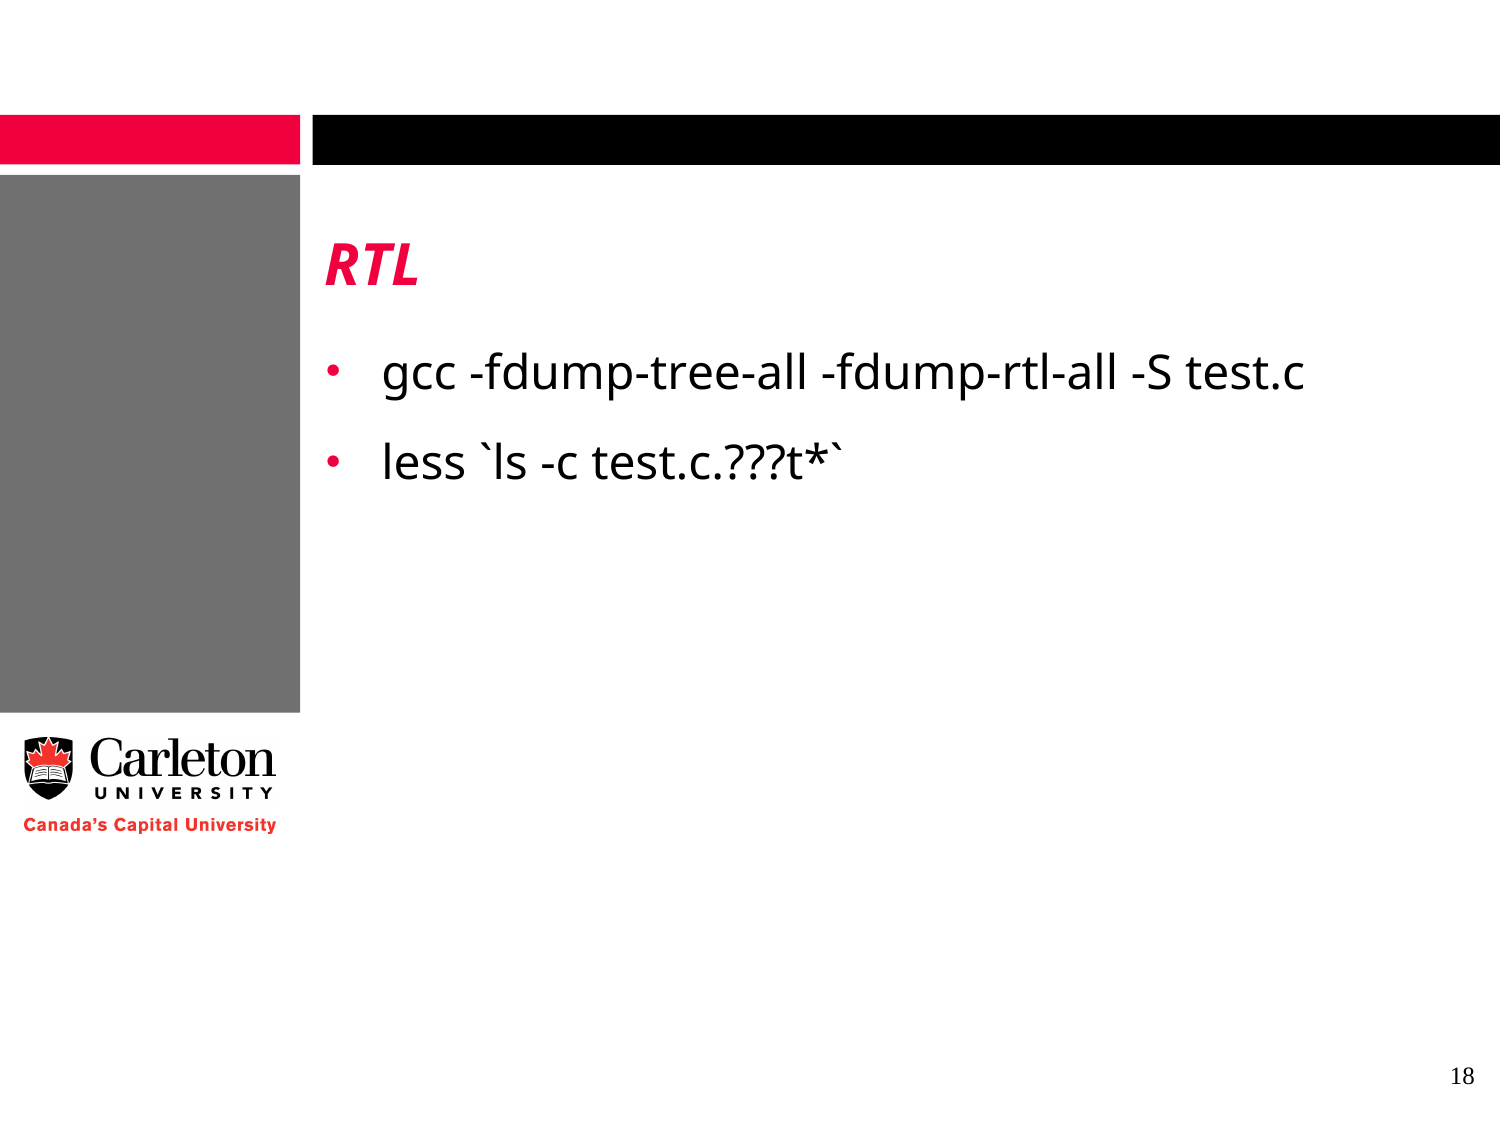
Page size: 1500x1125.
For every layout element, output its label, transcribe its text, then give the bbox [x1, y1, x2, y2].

picture [24, 737, 276, 834]
title RTL [324, 194, 1450, 324]
list gcc -fdump-tree-all -fdump-rtl-all -S test.c less `ls -c test.c.???t*` [324, 324, 1450, 1053]
